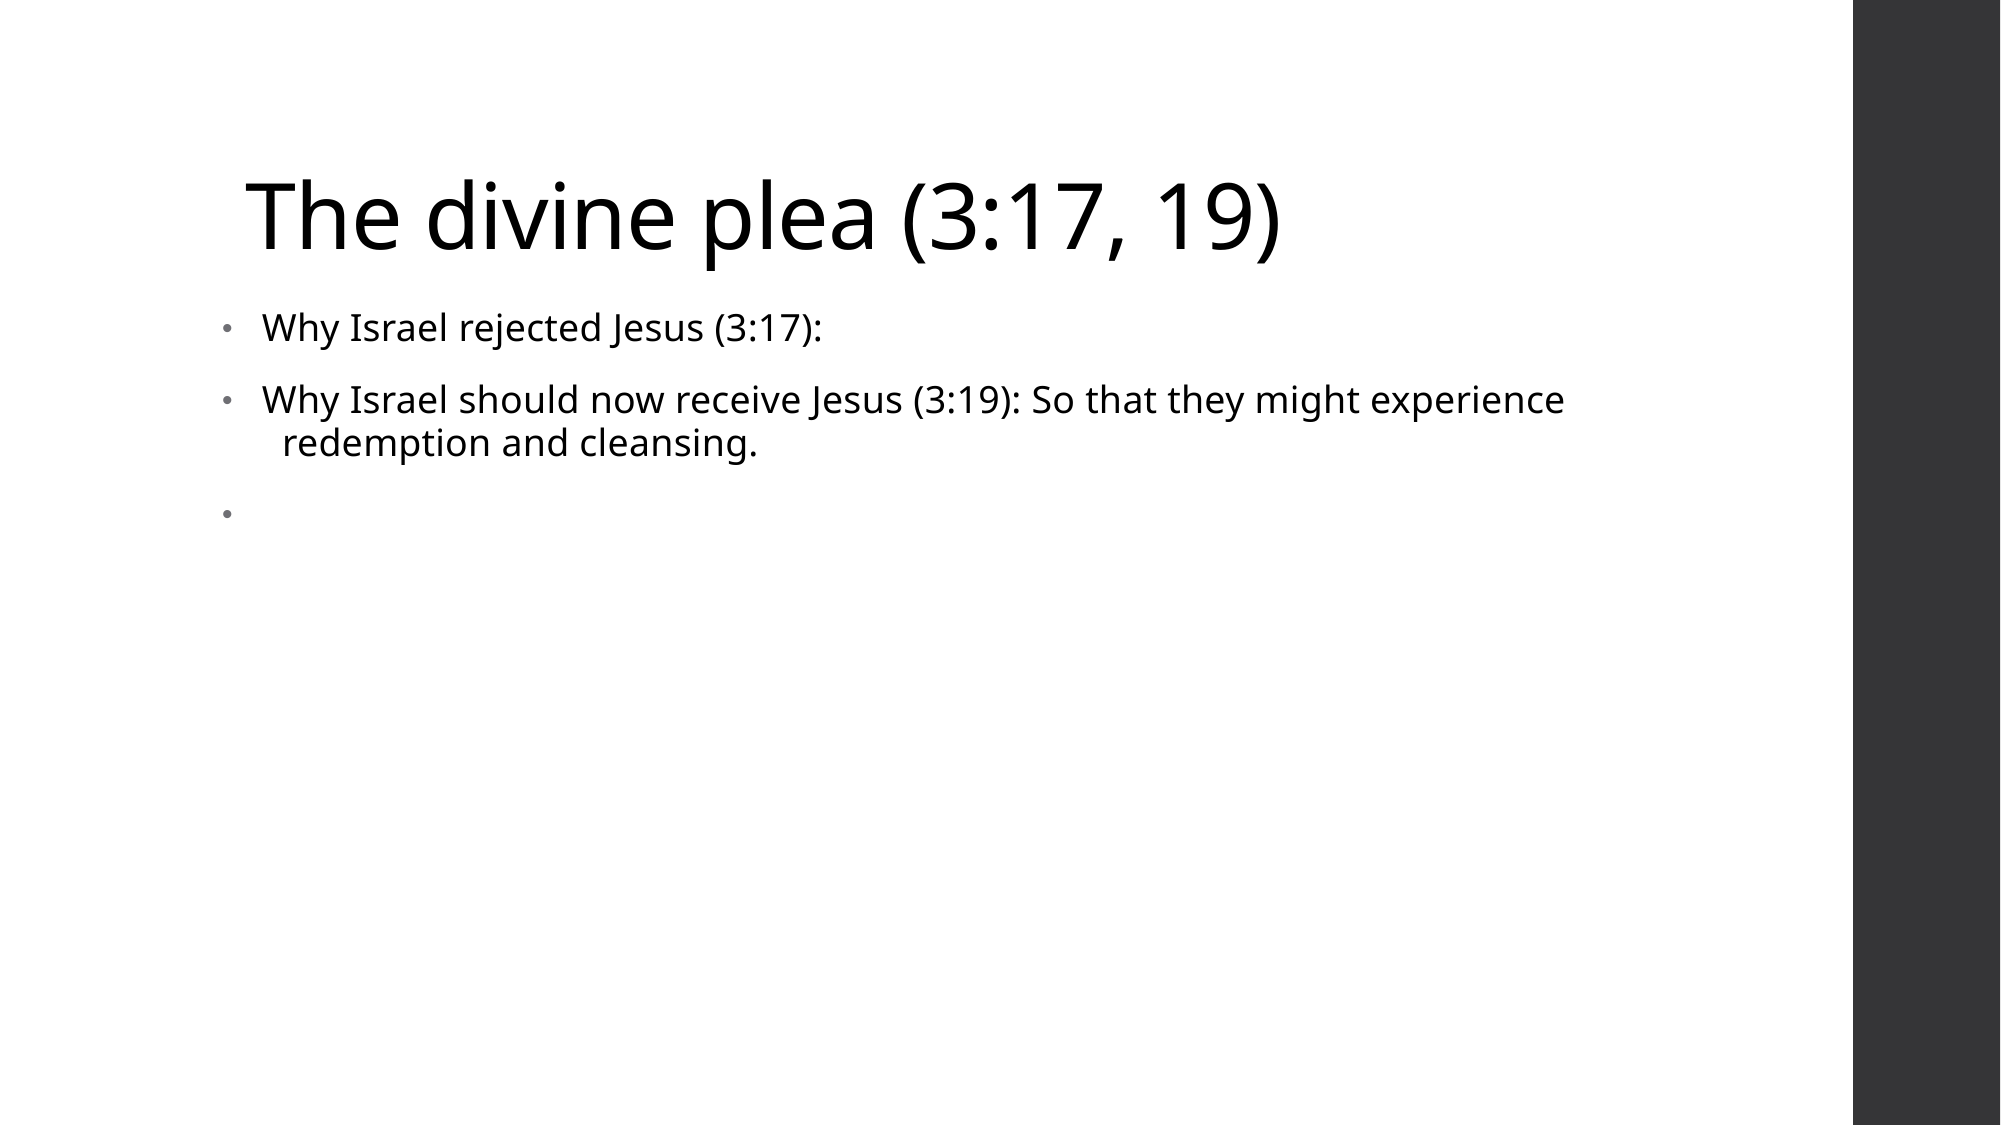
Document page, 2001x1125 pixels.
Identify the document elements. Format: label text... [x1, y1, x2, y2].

title The divine plea (3:17, 19) [206, 60, 1797, 278]
list Why Israel rejected Jesus (3:17): Why Israel should now receive Jesus (3:19): So that they might experience redemption and cleansing. [206, 299, 1617, 1014]
